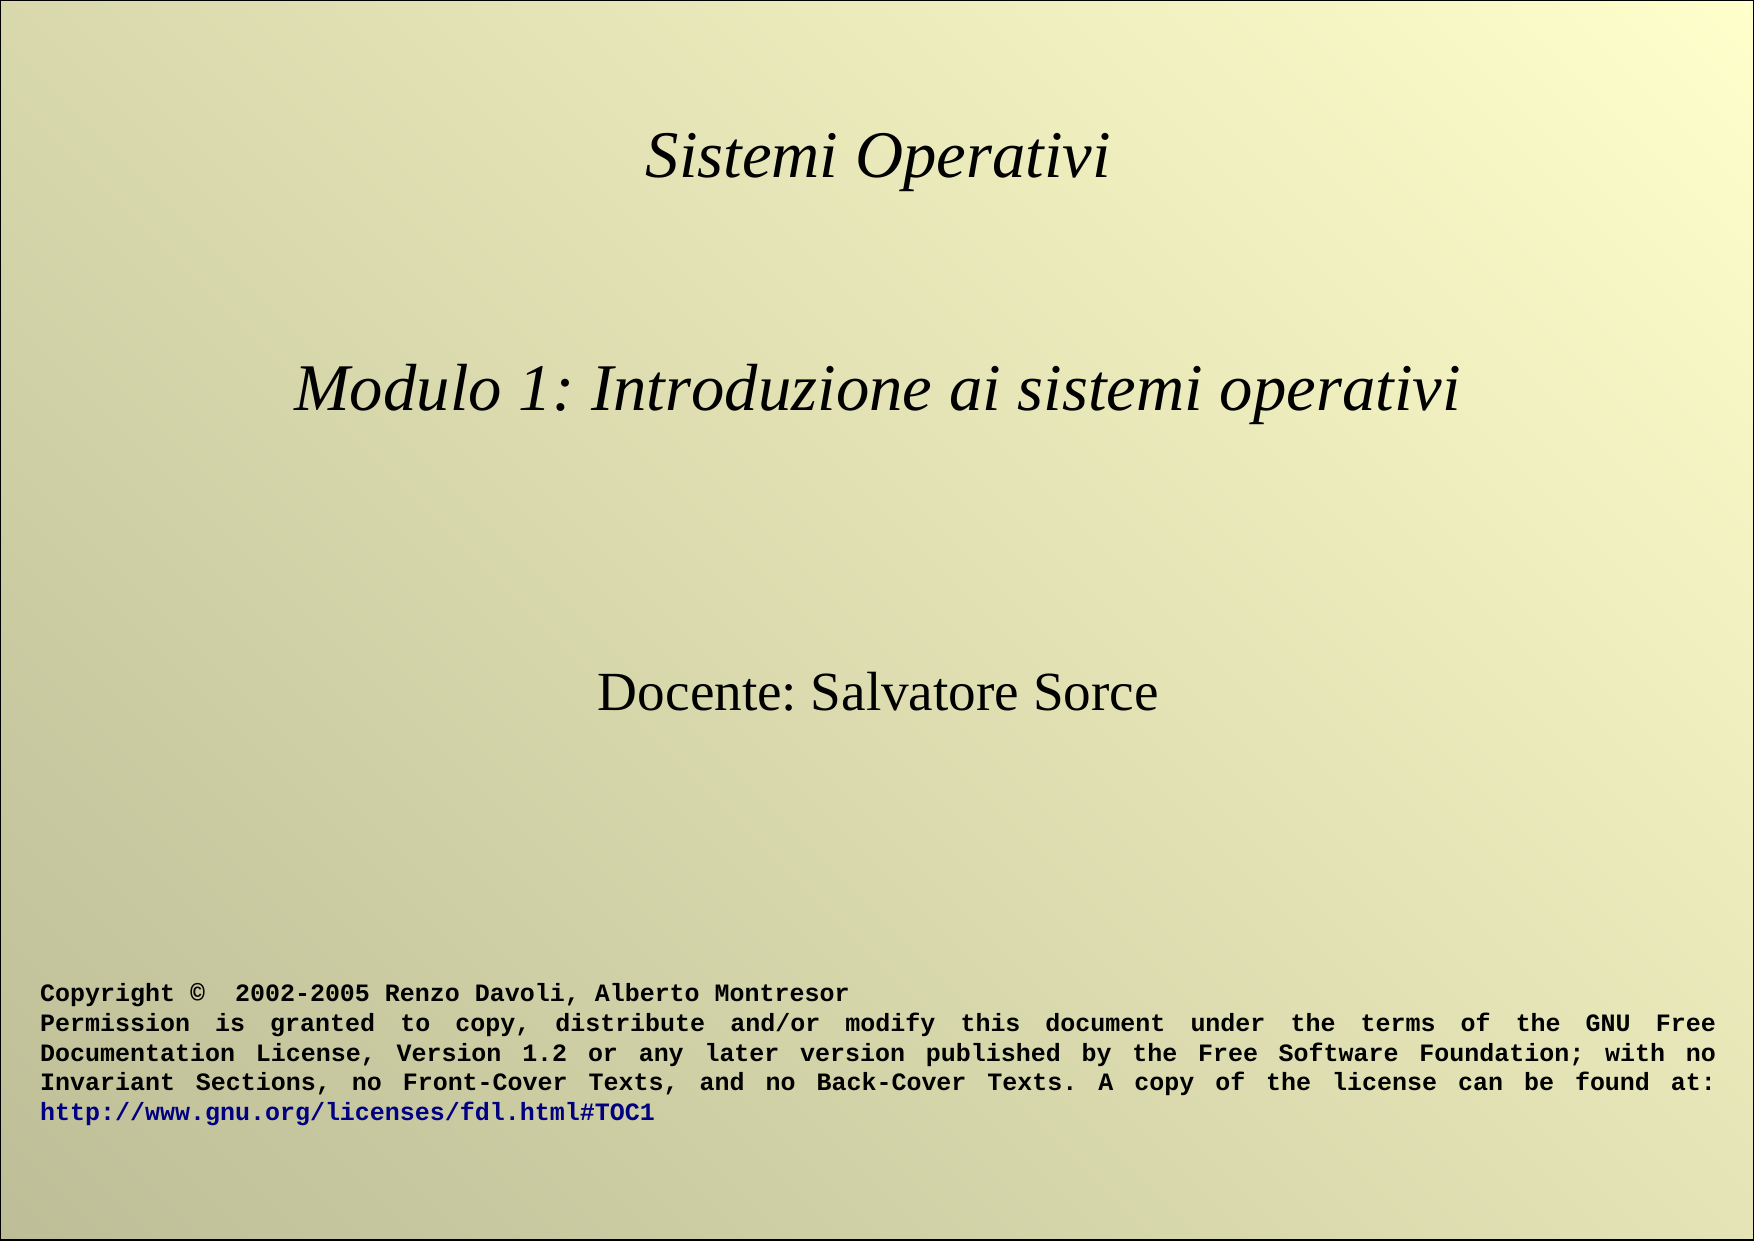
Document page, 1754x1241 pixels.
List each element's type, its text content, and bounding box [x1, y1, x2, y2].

text_box [0, 0, 1754, 1241]
text_box Sistemi Operativi Modulo 1: Introduzione ai sistemi operativi Docente: Salvatore Sorce Copyright © 2002-2005 Renzo Davoli, Alberto Montresor Permission is granted to copy, distribute and/or modify this document under the terms of the GNU Free Documentation License, Version 1.2 or any later version published by the Free Software Foundation; with no Invariant Sections, no Front-Cover Texts, and no Back-Cover Texts. A copy of the license can be found at: http://www.gnu.org/licenses/fdl.html#TOC1 [40, 40, 1718, 1224]
